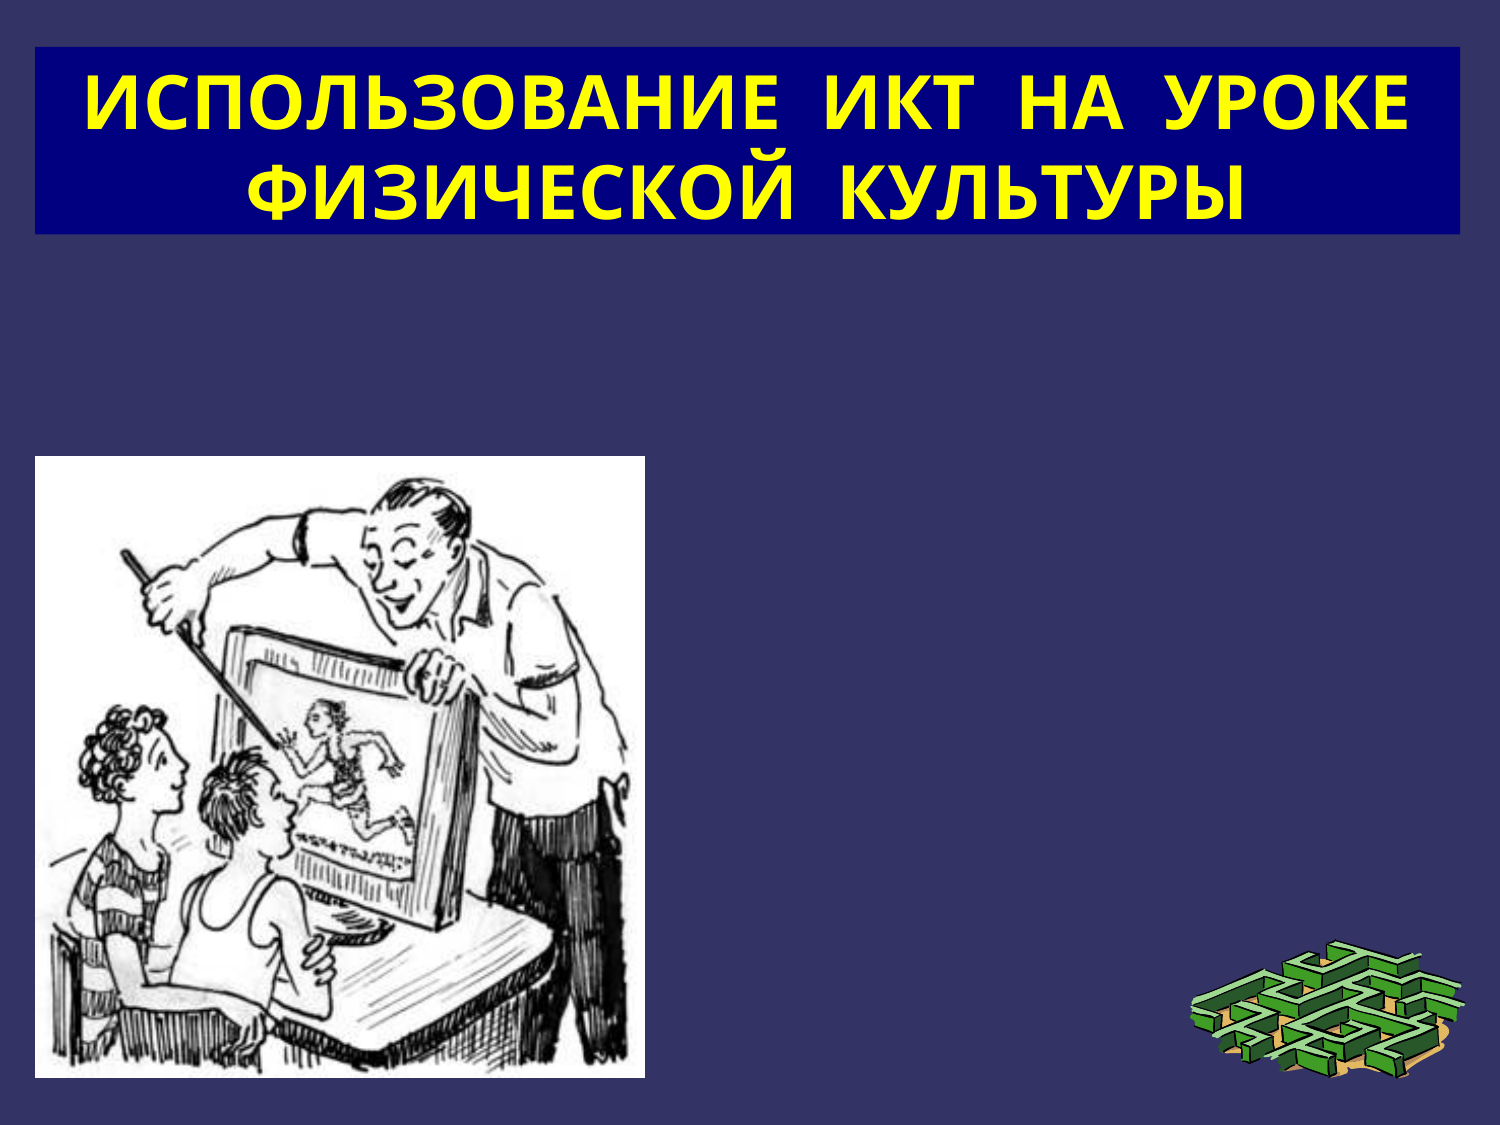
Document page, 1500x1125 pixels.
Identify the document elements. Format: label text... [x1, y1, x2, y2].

title ИСПОЛЬЗОВАНИЕ ИКТ НА УРОКЕ ФИЗИЧЕСКОЙ КУЛЬТУРЫ [35, 46, 1461, 235]
picture [35, 456, 645, 1079]
